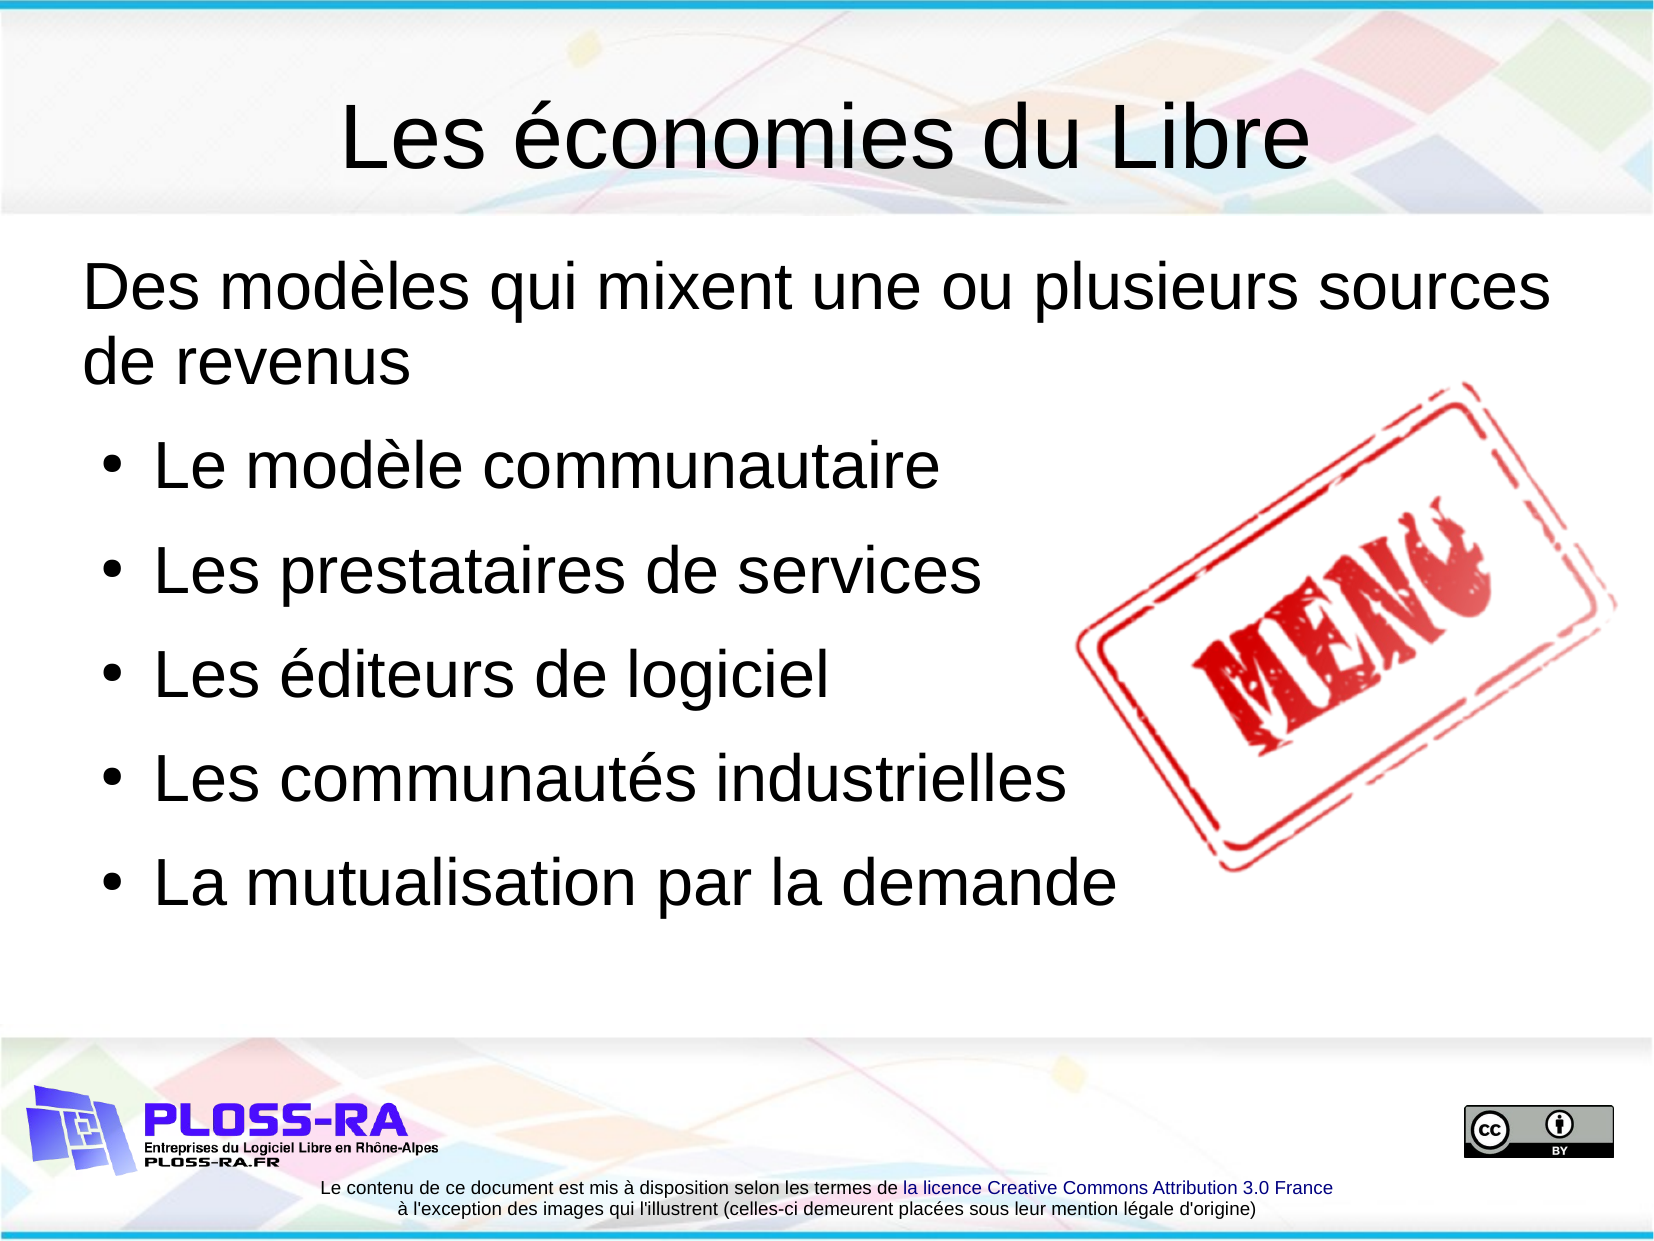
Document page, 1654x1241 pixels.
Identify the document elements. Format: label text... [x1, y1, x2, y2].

picture [1073, 379, 1619, 875]
picture [0, 0, 1654, 216]
picture [0, 1024, 1654, 1241]
title Les économies du Libre [82, 49, 1571, 225]
list Des modèles qui mixent une ou plusieurs sources de revenus Le modèle communautaire Les prestataires de services Les éditeurs de logiciel Les communautés industrielles La mutualisation par la demande [82, 249, 1571, 969]
